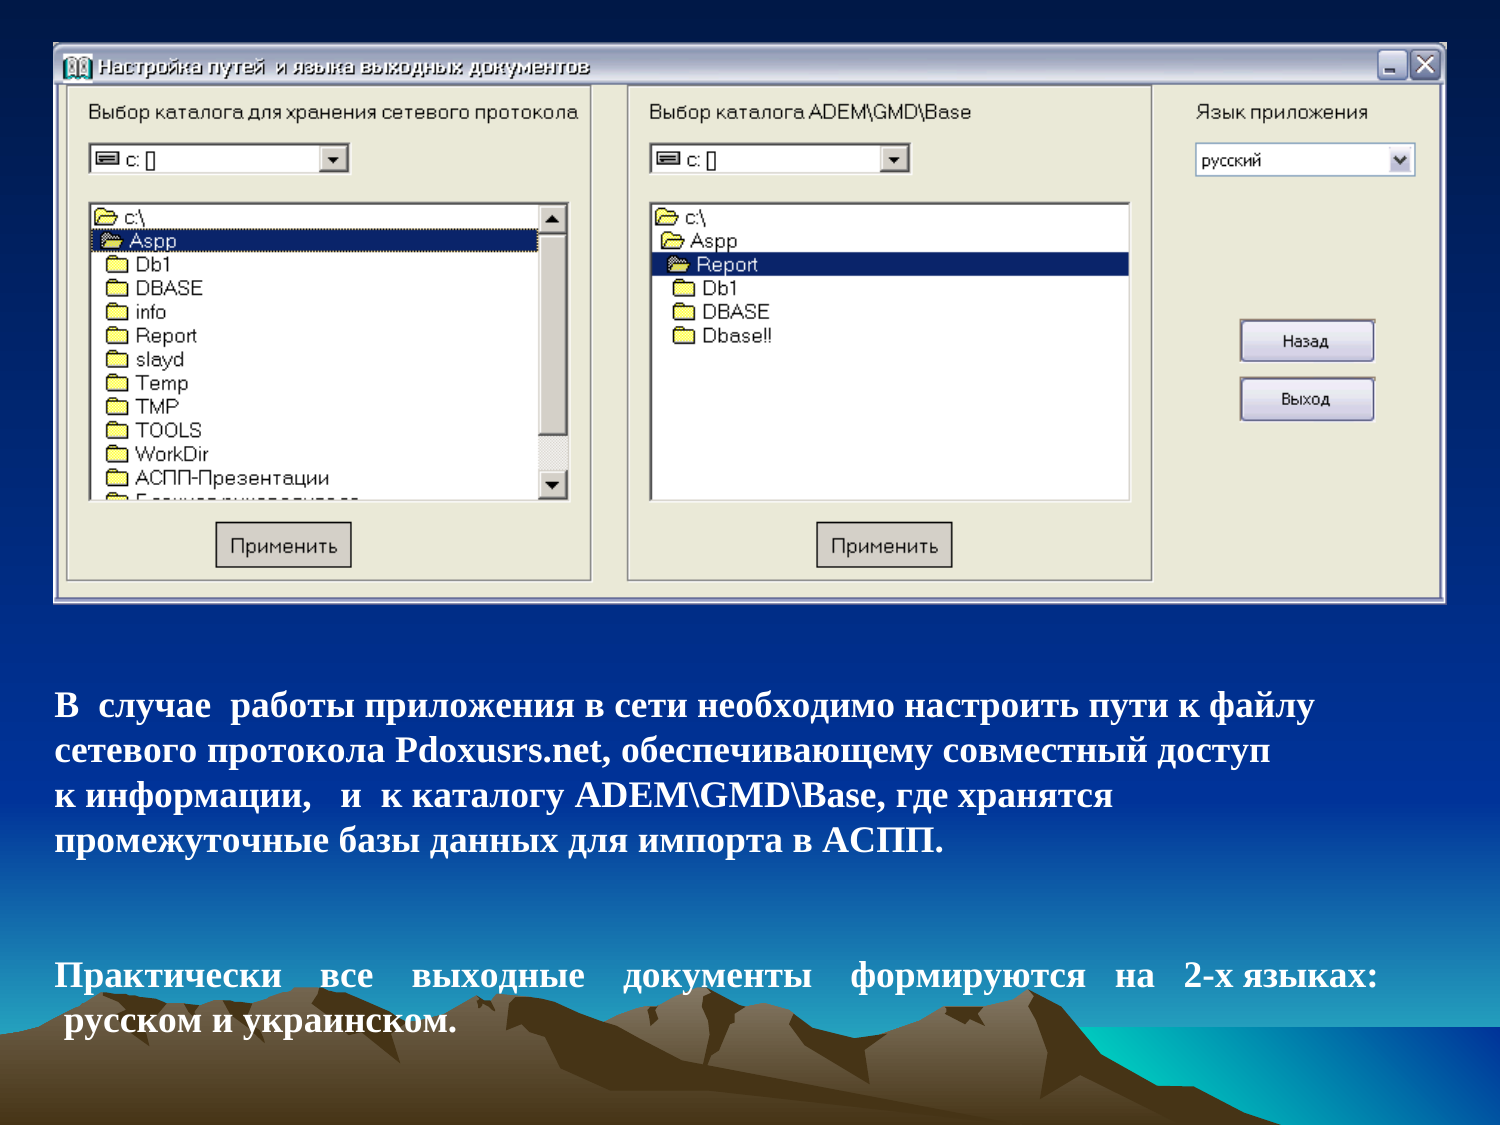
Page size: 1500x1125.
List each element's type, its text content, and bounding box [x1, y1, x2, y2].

picture [53, 42, 1447, 605]
text_box В случае работы приложения в сети необходимо настроить пути к файлу сетевого протокола Pdoxusrs.net, обеспечивающему совместный доступ к информации, и к каталогу ADEM\GMD\Base, где хранятся промежуточные базы данных для импорта в АСПП. Практически все выходные документы формируются на 2-х языках: русском и украинском. [39, 672, 1396, 1048]
